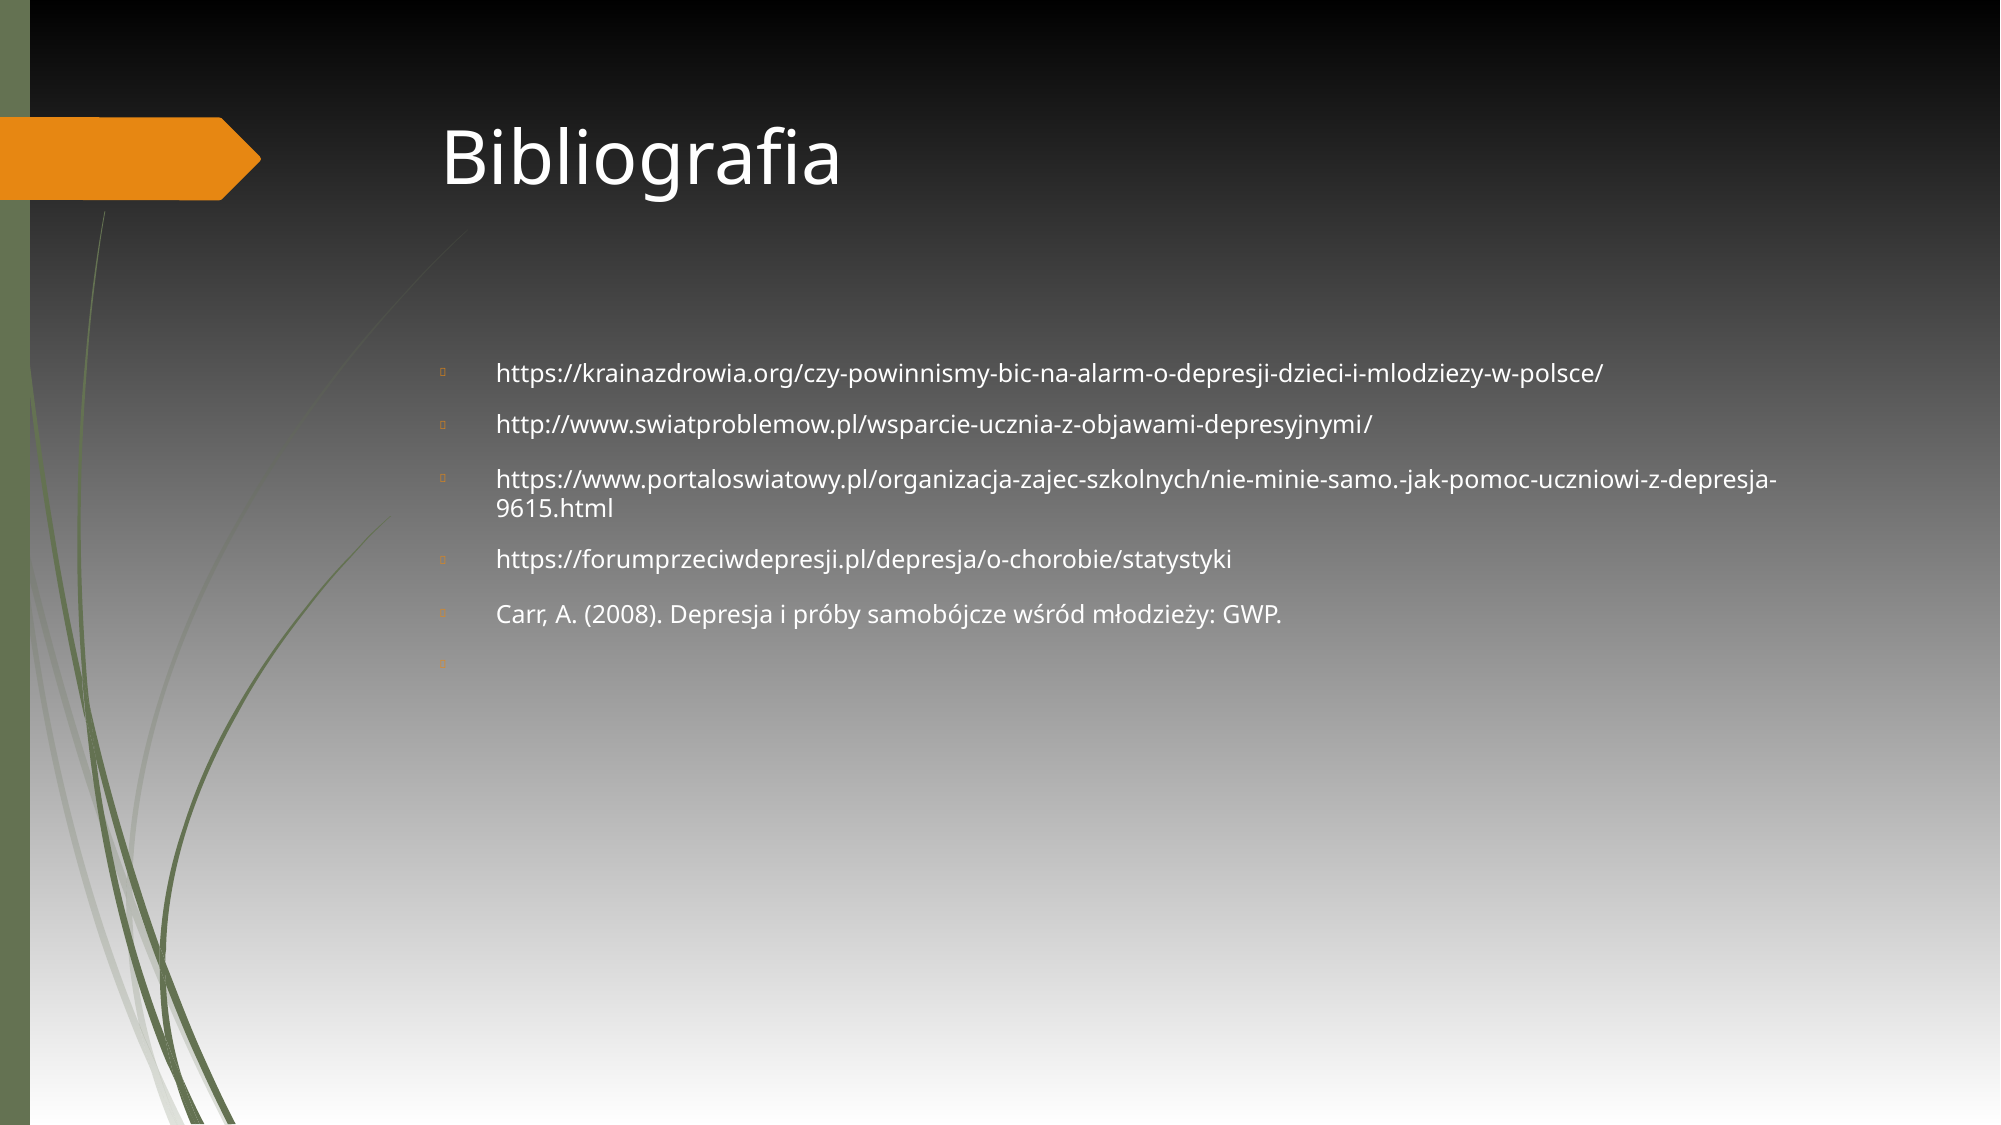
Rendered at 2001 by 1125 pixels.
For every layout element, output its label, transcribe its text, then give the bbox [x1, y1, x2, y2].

list https://krainazdrowia.org/czy-powinnismy-bic-na-alarm-o-depresji-dzieci-i-mlodziezy-w-polsce/ http://www.swiatproblemow.pl/wsparcie-ucznia-z-objawami-depresyjnymi/ https://www.portaloswiatowy.pl/organizacja-zajec-szkolnych/nie-minie-samo.-jak-pomoc-uczniowi-z-depresja-9615.html https://forumprzeciwdepresji.pl/depresja/o-chorobie/statystyki Carr, A. (2008). Depresja i próby samobójcze wśród młodzieży: GWP. [424, 350, 1888, 970]
title Bibliografia [425, 102, 1888, 313]
